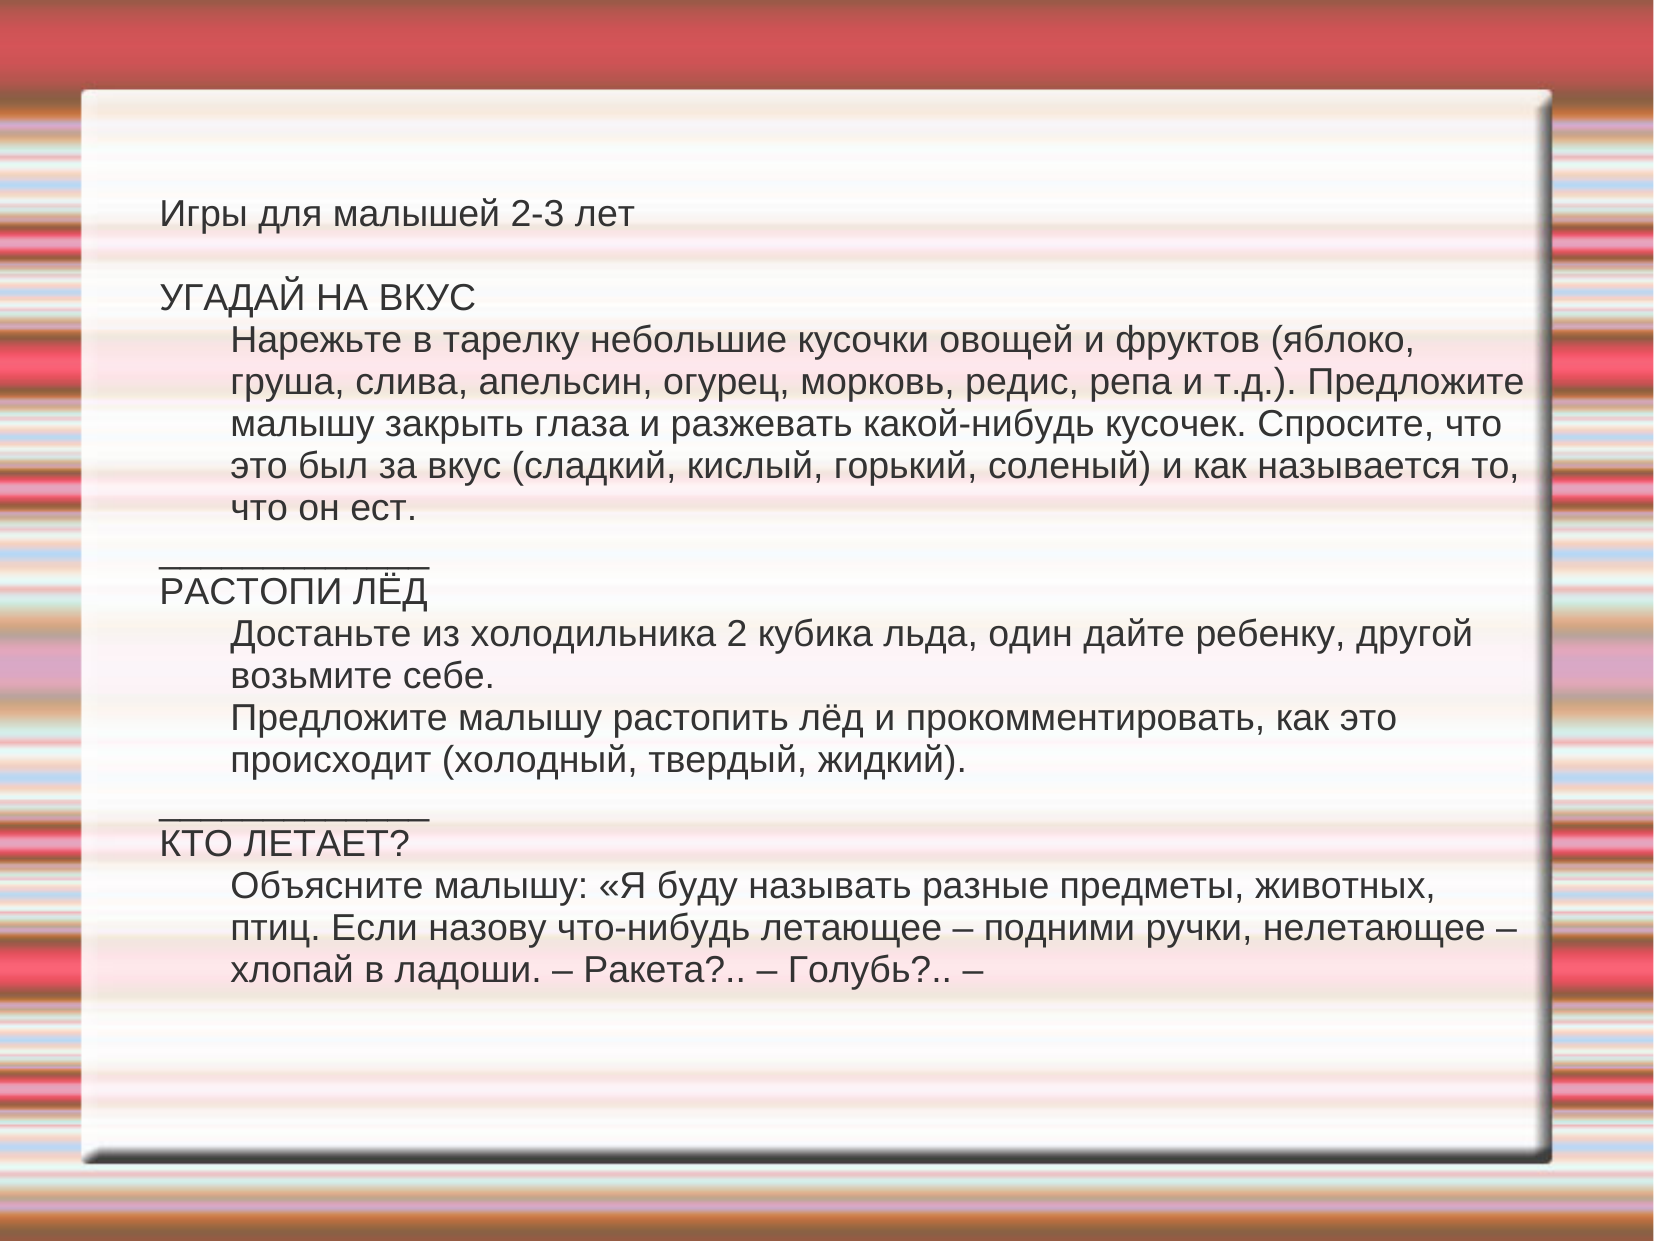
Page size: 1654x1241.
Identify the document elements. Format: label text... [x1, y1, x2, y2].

picture [0, 0, 1654, 1241]
list Игры для малышей 2-3 лет УГАДАЙ НА ВКУС Нарежьте в тарелку небольшие кусочки овощей и фруктов (яблоко, груша, слива, апельсин, огурец, морковь, редис, репа и т.д.). Предложите малышу закрыть глаза и разжевать какой-нибудь кусочек. Спросите, что это был за вкус (сладкий, кислый, горький, соленый) и как называется то, что он ест. _____________ РАСТОПИ ЛЁД Достаньте из холодильника 2 кубика льда, один дайте ребенку, другой возьмите себе. Предложите малышу растопить лёд и прокомментировать, как это происходит (холодный, твердый, жидкий). _____________ КТО ЛЕТАЕТ? Объясните малышу: «Я буду называть разные предметы, животных, птиц. Если назову что-нибудь летающее – подними ручки, нелетающее – хлопай в ладоши. – Ракета?.. – Голубь?.. – [147, 118, 1529, 1123]
